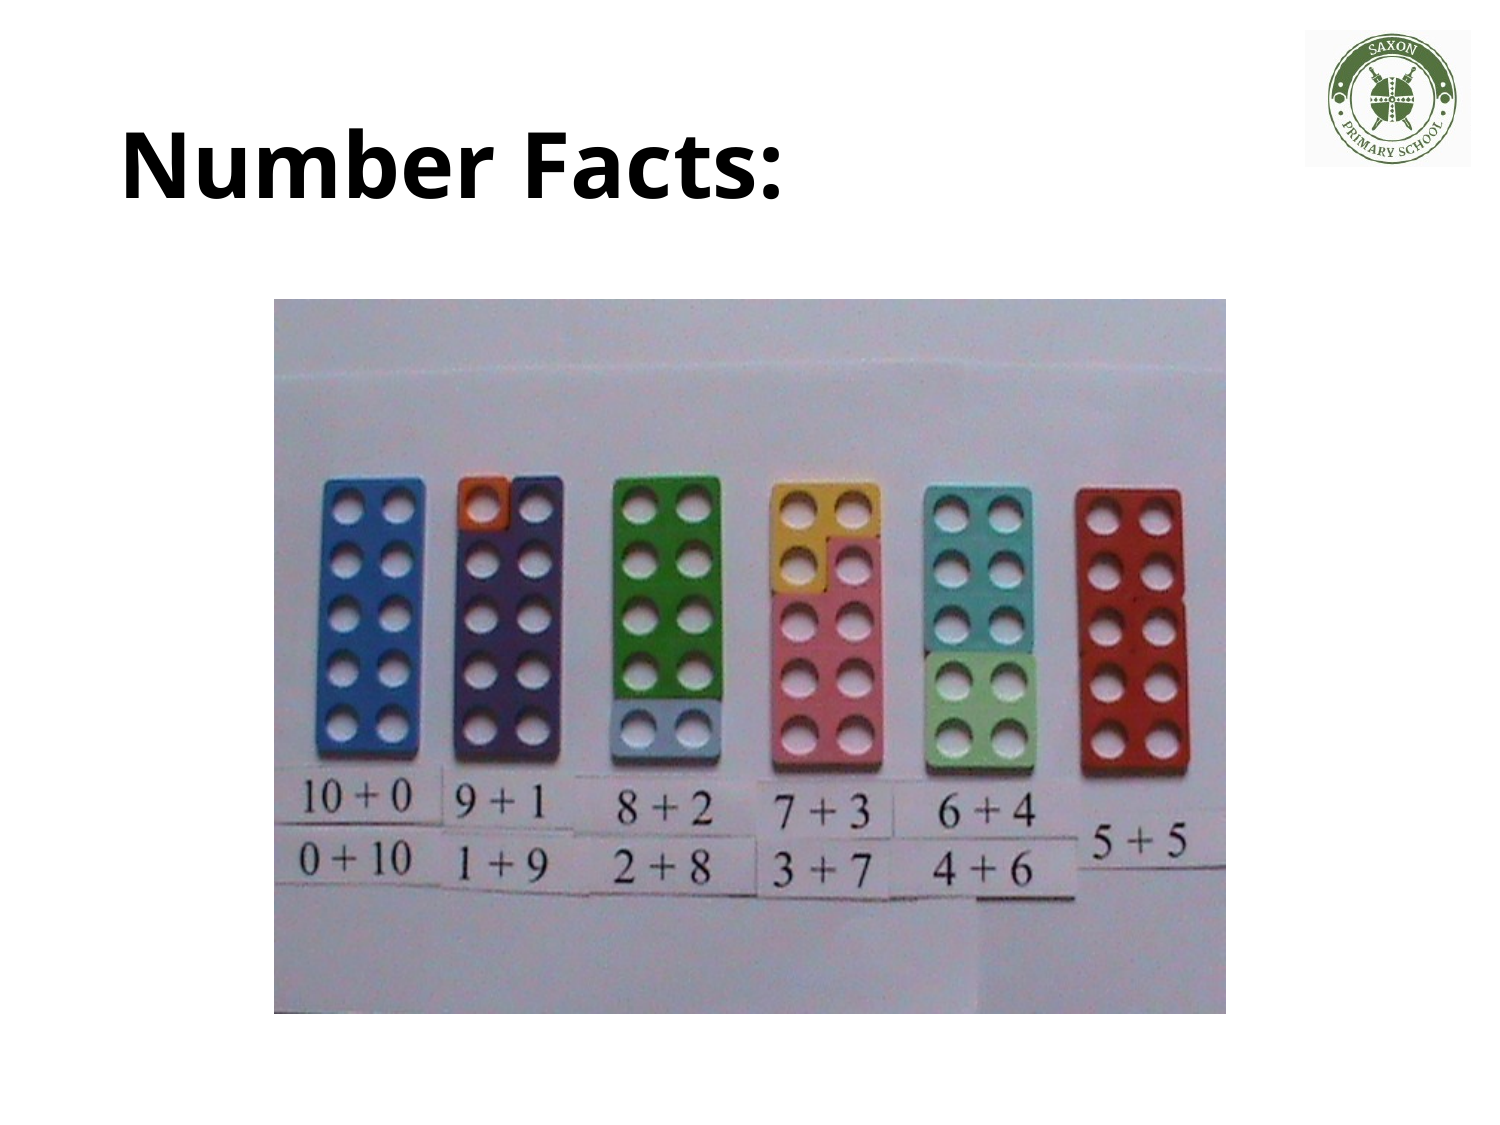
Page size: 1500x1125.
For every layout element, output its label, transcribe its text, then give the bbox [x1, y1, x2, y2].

picture [274, 299, 1226, 1014]
title Number Facts: [103, 59, 1397, 278]
picture [1305, 30, 1471, 167]
